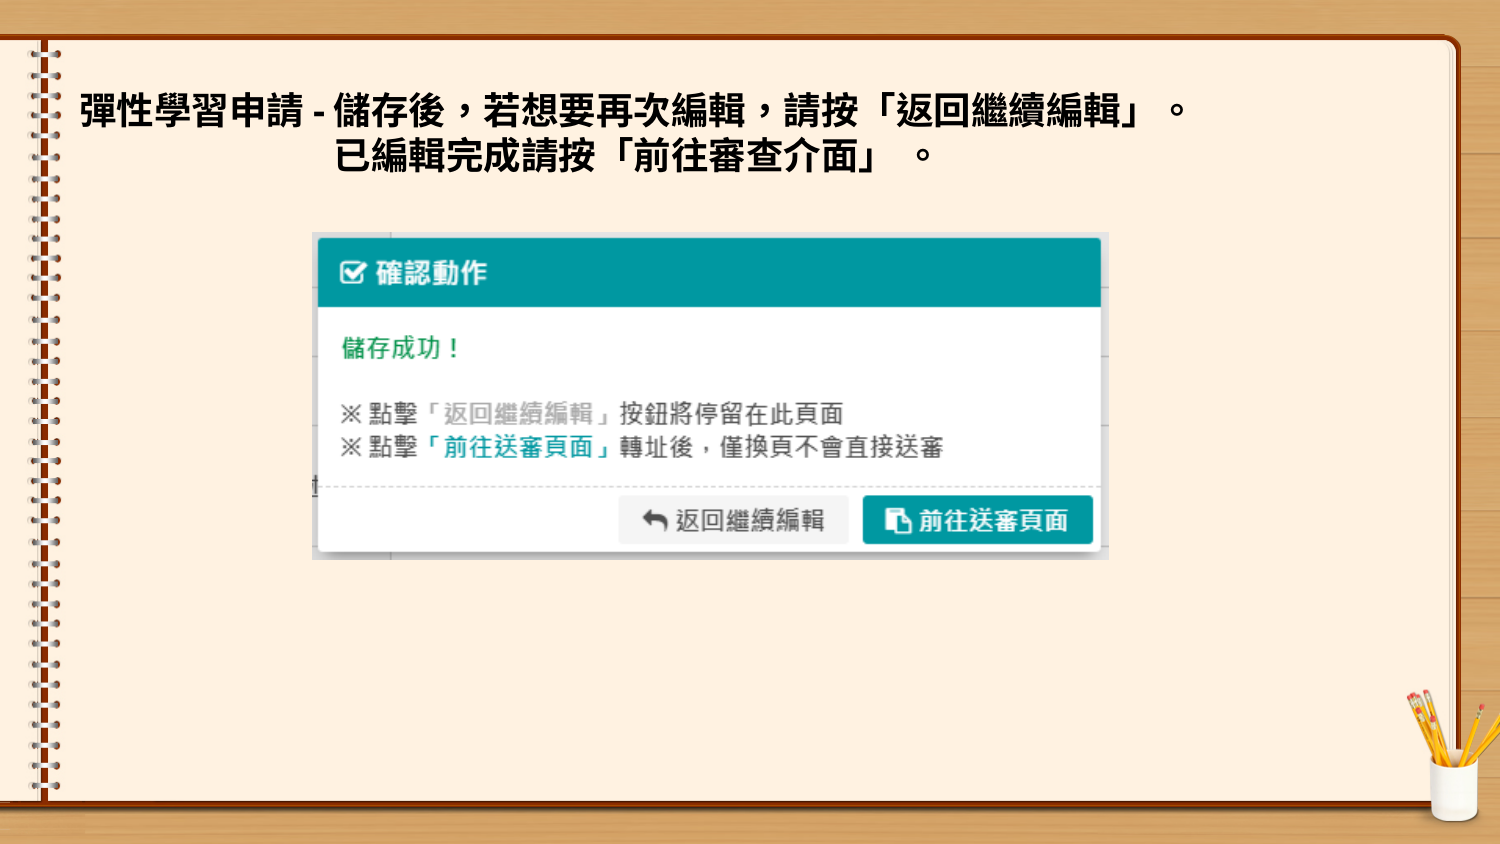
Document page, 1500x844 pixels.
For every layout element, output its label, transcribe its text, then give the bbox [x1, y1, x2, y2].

picture [312, 232, 1109, 560]
text_box 彈性學習申請-儲存後，若想要再次編輯，請按「返回繼續編輯」。 已編輯完成請按「前往審查介面」 。 [53, 79, 1223, 184]
